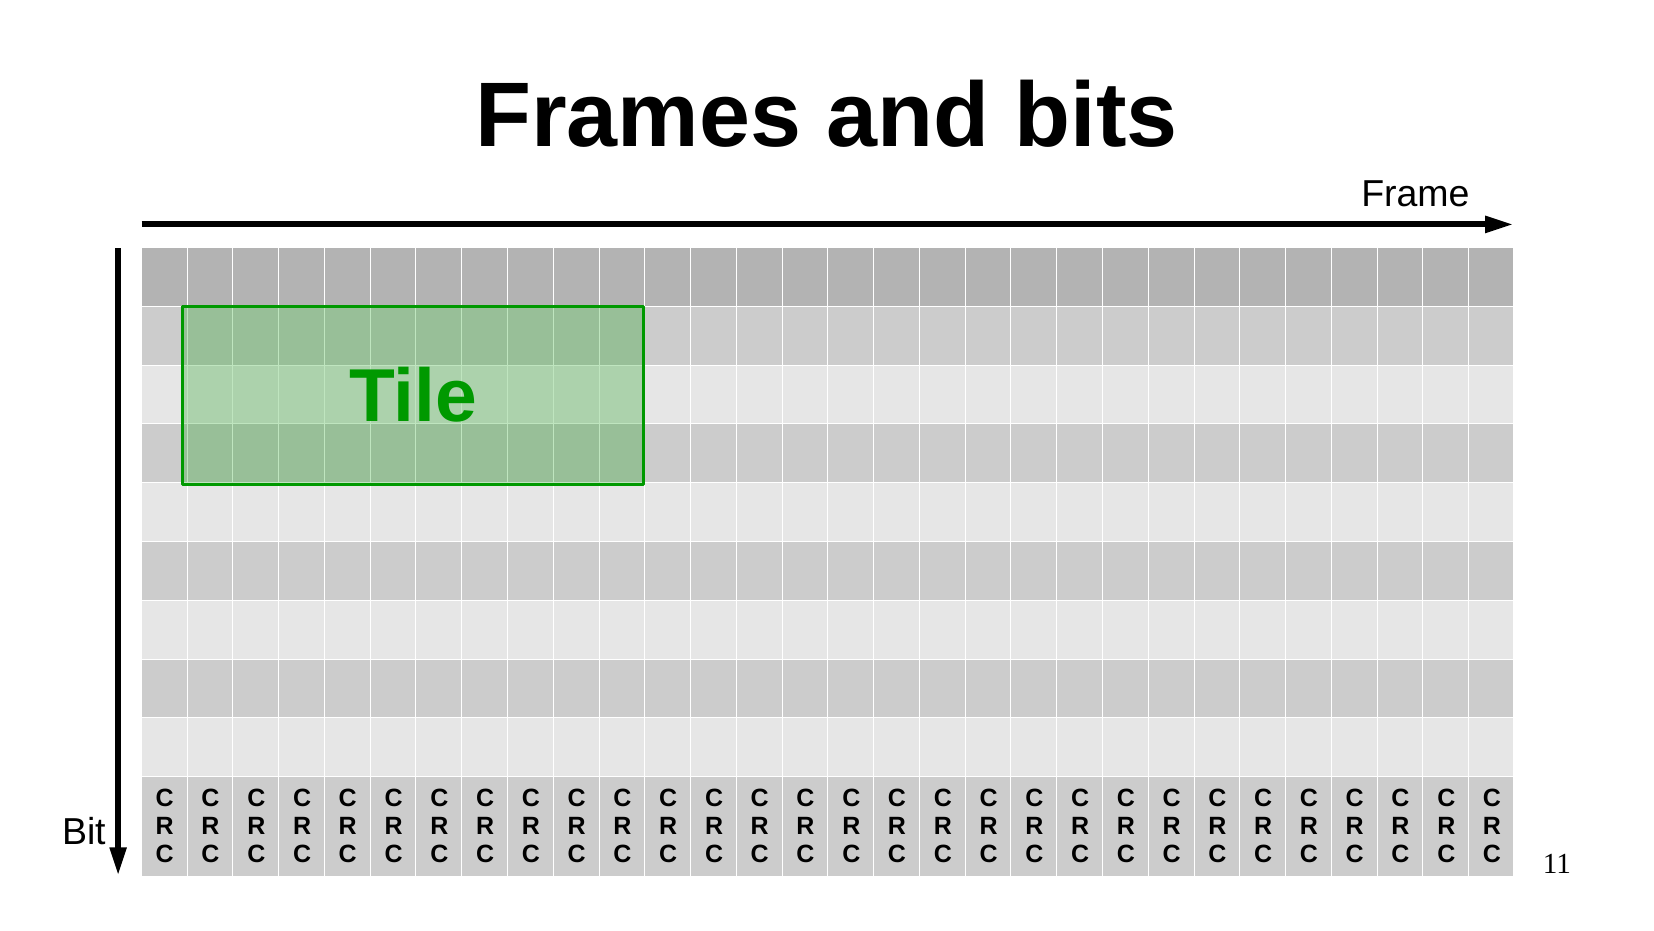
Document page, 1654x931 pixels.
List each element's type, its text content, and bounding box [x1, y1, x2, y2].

table_cell [1469, 601, 1513, 659]
table_cell [1423, 483, 1468, 541]
table_cell [554, 485, 599, 541]
table_header [966, 248, 1010, 306]
table_cell [416, 660, 461, 717]
table_cell [1286, 601, 1331, 659]
table_cell [508, 542, 553, 600]
table_header [691, 248, 736, 306]
table_cell [508, 660, 553, 717]
table_cell [737, 601, 782, 659]
table_cell [1103, 718, 1148, 776]
table_header [1423, 248, 1468, 306]
table_cell [874, 718, 919, 776]
table_header [371, 248, 415, 306]
table_header [737, 248, 782, 306]
table_cell [920, 307, 965, 365]
table_cell [508, 601, 553, 659]
table_cell [1011, 483, 1056, 541]
table_cell [1240, 660, 1285, 717]
table_header [416, 248, 461, 306]
table_cell [188, 542, 232, 600]
table_cell [874, 542, 919, 600]
table_cell [1149, 601, 1194, 659]
table_cell [645, 660, 690, 717]
table_cell [371, 660, 415, 717]
table_cell [279, 485, 324, 541]
table_cell [1378, 307, 1422, 365]
table_header [1332, 248, 1377, 306]
table_cell CRC [600, 777, 644, 876]
table_cell [1057, 424, 1102, 482]
table_header [1011, 248, 1056, 306]
table_cell [1195, 483, 1239, 541]
table_cell [1286, 307, 1331, 365]
table_cell [1149, 660, 1194, 717]
table_cell CRC [188, 777, 232, 876]
table_cell CRC [828, 777, 873, 876]
table_cell [1240, 483, 1285, 541]
table_cell [1103, 601, 1148, 659]
table_cell CRC [233, 777, 278, 876]
table_cell [920, 483, 965, 541]
table_cell [325, 660, 370, 717]
table_cell [1149, 542, 1194, 600]
table_cell [1332, 718, 1377, 776]
table_header [1057, 248, 1102, 306]
table_cell [645, 601, 690, 659]
text_box Bit [47, 803, 130, 902]
table_cell [1378, 542, 1422, 600]
table_cell [554, 601, 599, 659]
table_cell [1011, 718, 1056, 776]
table_cell [188, 485, 232, 541]
table_cell [966, 542, 1010, 600]
table_cell [371, 542, 415, 600]
table_cell [508, 485, 553, 541]
table_cell [828, 424, 873, 482]
table_cell [279, 601, 324, 659]
table_cell [1149, 307, 1194, 365]
table_cell [920, 424, 965, 482]
table_cell CRC [1057, 777, 1102, 876]
table_cell CRC [1378, 777, 1422, 876]
table_cell [1057, 718, 1102, 776]
table_cell [1423, 307, 1468, 365]
table_cell [1011, 601, 1056, 659]
table_cell [737, 718, 782, 776]
table_header [142, 248, 187, 306]
table_cell [1423, 424, 1468, 482]
table_header [783, 248, 827, 306]
table_cell [600, 542, 644, 600]
table_header [1378, 248, 1422, 306]
table_header [554, 248, 599, 306]
table_cell [1011, 660, 1056, 717]
table_cell [1469, 366, 1513, 423]
table_cell [691, 718, 736, 776]
table_cell [920, 601, 965, 659]
table_cell [1286, 718, 1331, 776]
table_cell [1332, 366, 1377, 423]
table_cell CRC [691, 777, 736, 876]
table_cell [828, 542, 873, 600]
table_cell [966, 483, 1010, 541]
table_header [508, 248, 553, 306]
table_cell [966, 718, 1010, 776]
table_cell [1240, 424, 1285, 482]
table_cell [691, 424, 736, 482]
table_cell [1103, 483, 1148, 541]
table_cell [1103, 366, 1148, 423]
table_cell [1011, 542, 1056, 600]
table_cell [1469, 660, 1513, 717]
table_cell [966, 601, 1010, 659]
table_cell [325, 485, 370, 541]
table_cell CRC [920, 777, 965, 876]
table_cell [233, 718, 278, 776]
table_cell [1423, 718, 1468, 776]
table_header [645, 248, 690, 306]
table_header [279, 248, 324, 306]
table_cell [1332, 307, 1377, 365]
table_cell [600, 601, 644, 659]
table_cell [737, 483, 782, 541]
table_cell [966, 307, 1010, 365]
table_cell [1240, 601, 1285, 659]
table_cell [462, 485, 507, 541]
table_cell [1469, 483, 1513, 541]
table_cell [1149, 483, 1194, 541]
table_cell [1149, 424, 1194, 482]
table_cell [416, 485, 461, 541]
table_cell [600, 485, 644, 541]
table_cell [645, 718, 690, 776]
table_cell [1103, 307, 1148, 365]
table_cell [142, 424, 182, 482]
table_cell [1103, 424, 1148, 482]
table_cell [1149, 366, 1194, 423]
table_cell [737, 307, 782, 365]
table_header [600, 248, 644, 306]
table_cell [554, 718, 599, 776]
table_cell [1378, 366, 1422, 423]
table_cell [737, 660, 782, 717]
table_cell [188, 601, 232, 659]
table_header [1103, 248, 1148, 306]
table_cell CRC [1240, 777, 1285, 876]
table_cell CRC [508, 777, 553, 876]
table_cell [691, 483, 736, 541]
table_cell [1195, 366, 1239, 423]
table_cell [783, 424, 827, 482]
table_cell [462, 542, 507, 600]
table_cell [966, 366, 1010, 423]
table_cell [416, 542, 461, 600]
table_cell [325, 542, 370, 600]
table_cell [1286, 366, 1331, 423]
table_cell [691, 542, 736, 600]
table_cell CRC [279, 777, 324, 876]
table_cell [1011, 307, 1056, 365]
table_cell [783, 660, 827, 717]
table_cell [1011, 366, 1056, 423]
table_cell [1286, 424, 1331, 482]
table_cell [783, 366, 827, 423]
table_cell [1195, 424, 1239, 482]
table_cell CRC [416, 777, 461, 876]
table_cell [1103, 542, 1148, 600]
table_cell [188, 660, 232, 717]
table_cell [371, 718, 415, 776]
table_cell CRC [462, 777, 507, 876]
table_cell [1286, 660, 1331, 717]
table_cell [1057, 542, 1102, 600]
table_cell [1332, 542, 1377, 600]
table_cell [233, 542, 278, 600]
table_cell [142, 718, 187, 776]
table_cell [874, 483, 919, 541]
table_cell [416, 601, 461, 659]
table_cell [371, 485, 415, 541]
table_cell [1378, 660, 1422, 717]
table_cell [966, 660, 1010, 717]
table_cell [691, 307, 736, 365]
text_box Frame [1346, 165, 1524, 223]
table_cell [600, 660, 644, 717]
table_cell CRC [737, 777, 782, 876]
table_cell [554, 542, 599, 600]
text_box Tile [182, 306, 644, 485]
table_cell [1378, 718, 1422, 776]
table_cell [874, 307, 919, 365]
table_cell CRC [1423, 777, 1468, 876]
table_cell [1240, 307, 1285, 365]
table_header [462, 248, 507, 306]
table_cell [874, 366, 919, 423]
table_cell [1149, 718, 1194, 776]
table_cell [142, 601, 187, 659]
table_cell [1240, 366, 1285, 423]
table_cell [828, 718, 873, 776]
table_cell [1332, 483, 1377, 541]
table_cell [554, 660, 599, 717]
table_cell [142, 307, 182, 365]
table_cell [1423, 660, 1468, 717]
table_cell [645, 366, 690, 423]
table_cell [1469, 718, 1513, 776]
table_cell [1378, 483, 1422, 541]
table_cell [1286, 542, 1331, 600]
table_cell CRC [874, 777, 919, 876]
table_cell [279, 718, 324, 776]
table_cell [1423, 542, 1468, 600]
table_cell [416, 718, 461, 776]
table_cell [279, 542, 324, 600]
table_cell [1195, 601, 1239, 659]
table_cell [1332, 424, 1377, 482]
table_cell [783, 483, 827, 541]
table_cell [828, 601, 873, 659]
table_cell [920, 542, 965, 600]
table_cell CRC [966, 777, 1010, 876]
table_header [325, 248, 370, 306]
table_cell CRC [783, 777, 827, 876]
title Frames and bits [82, 37, 1571, 193]
table_cell [325, 601, 370, 659]
table_cell [233, 660, 278, 717]
table_header [188, 248, 232, 306]
table_cell [874, 660, 919, 717]
table_cell CRC [1103, 777, 1148, 876]
table_cell [1240, 542, 1285, 600]
table_cell [279, 660, 324, 717]
table_cell [920, 718, 965, 776]
table_cell [1057, 307, 1102, 365]
table_cell [920, 366, 965, 423]
table_header [874, 248, 919, 306]
table_header [920, 248, 965, 306]
table_cell CRC [1195, 777, 1239, 876]
table_cell [462, 601, 507, 659]
table_cell [966, 424, 1010, 482]
table_cell [645, 424, 690, 482]
table_cell [1332, 660, 1377, 717]
table_cell [1240, 718, 1285, 776]
table_cell [1423, 366, 1468, 423]
table_cell [783, 542, 827, 600]
table_cell [1195, 660, 1239, 717]
table_cell [188, 718, 232, 776]
table_cell [645, 307, 690, 365]
table_cell [233, 485, 278, 541]
table_cell CRC [554, 777, 599, 876]
table_header [1195, 248, 1239, 306]
table_cell [737, 542, 782, 600]
table_cell [233, 601, 278, 659]
table_header [1469, 248, 1513, 306]
table_cell [828, 483, 873, 541]
table_header [1286, 248, 1331, 306]
table_cell [462, 718, 507, 776]
table_cell [828, 307, 873, 365]
table_cell [142, 660, 187, 717]
table_cell [783, 718, 827, 776]
table_cell [142, 542, 187, 600]
table_cell [783, 307, 827, 365]
table_cell [142, 483, 187, 541]
table_header [828, 248, 873, 306]
table_cell [371, 601, 415, 659]
table_cell [828, 366, 873, 423]
table_cell [142, 366, 182, 423]
table_cell [645, 483, 690, 541]
table_cell [1469, 424, 1513, 482]
table_cell [691, 660, 736, 717]
table_cell [874, 601, 919, 659]
table_cell [1378, 424, 1422, 482]
table_cell [1057, 601, 1102, 659]
table_cell [737, 424, 782, 482]
table_cell CRC [1011, 777, 1056, 876]
table_cell CRC [1469, 777, 1513, 876]
table_cell CRC [371, 777, 415, 876]
table_cell [1195, 542, 1239, 600]
table_cell [1195, 307, 1239, 365]
table_header [1240, 248, 1285, 306]
table_cell CRC [1286, 777, 1331, 876]
table_cell [462, 660, 507, 717]
table_header [1149, 248, 1194, 306]
table_cell [1469, 542, 1513, 600]
table_cell CRC [645, 777, 690, 876]
table_cell [783, 601, 827, 659]
table_cell [508, 718, 553, 776]
table_cell [1378, 601, 1422, 659]
table_cell [1195, 718, 1239, 776]
table_cell [1423, 601, 1468, 659]
table_cell [874, 424, 919, 482]
table_cell [828, 660, 873, 717]
table_cell CRC [1149, 777, 1194, 876]
table_cell [920, 660, 965, 717]
table_cell CRC [142, 777, 187, 876]
table_cell [1469, 307, 1513, 365]
table_header [233, 248, 278, 306]
table_cell [1057, 366, 1102, 423]
table_cell [600, 718, 644, 776]
table_cell [1286, 483, 1331, 541]
table_cell CRC [1332, 777, 1377, 876]
table_cell [1057, 483, 1102, 541]
table_cell [691, 601, 736, 659]
table_cell [1011, 424, 1056, 482]
table_cell [1103, 660, 1148, 717]
table_cell [325, 718, 370, 776]
table_cell [1057, 660, 1102, 717]
table_cell CRC [325, 777, 370, 876]
table_cell [691, 366, 736, 423]
table_cell [1332, 601, 1377, 659]
table_cell [737, 366, 782, 423]
table_cell [645, 542, 690, 600]
